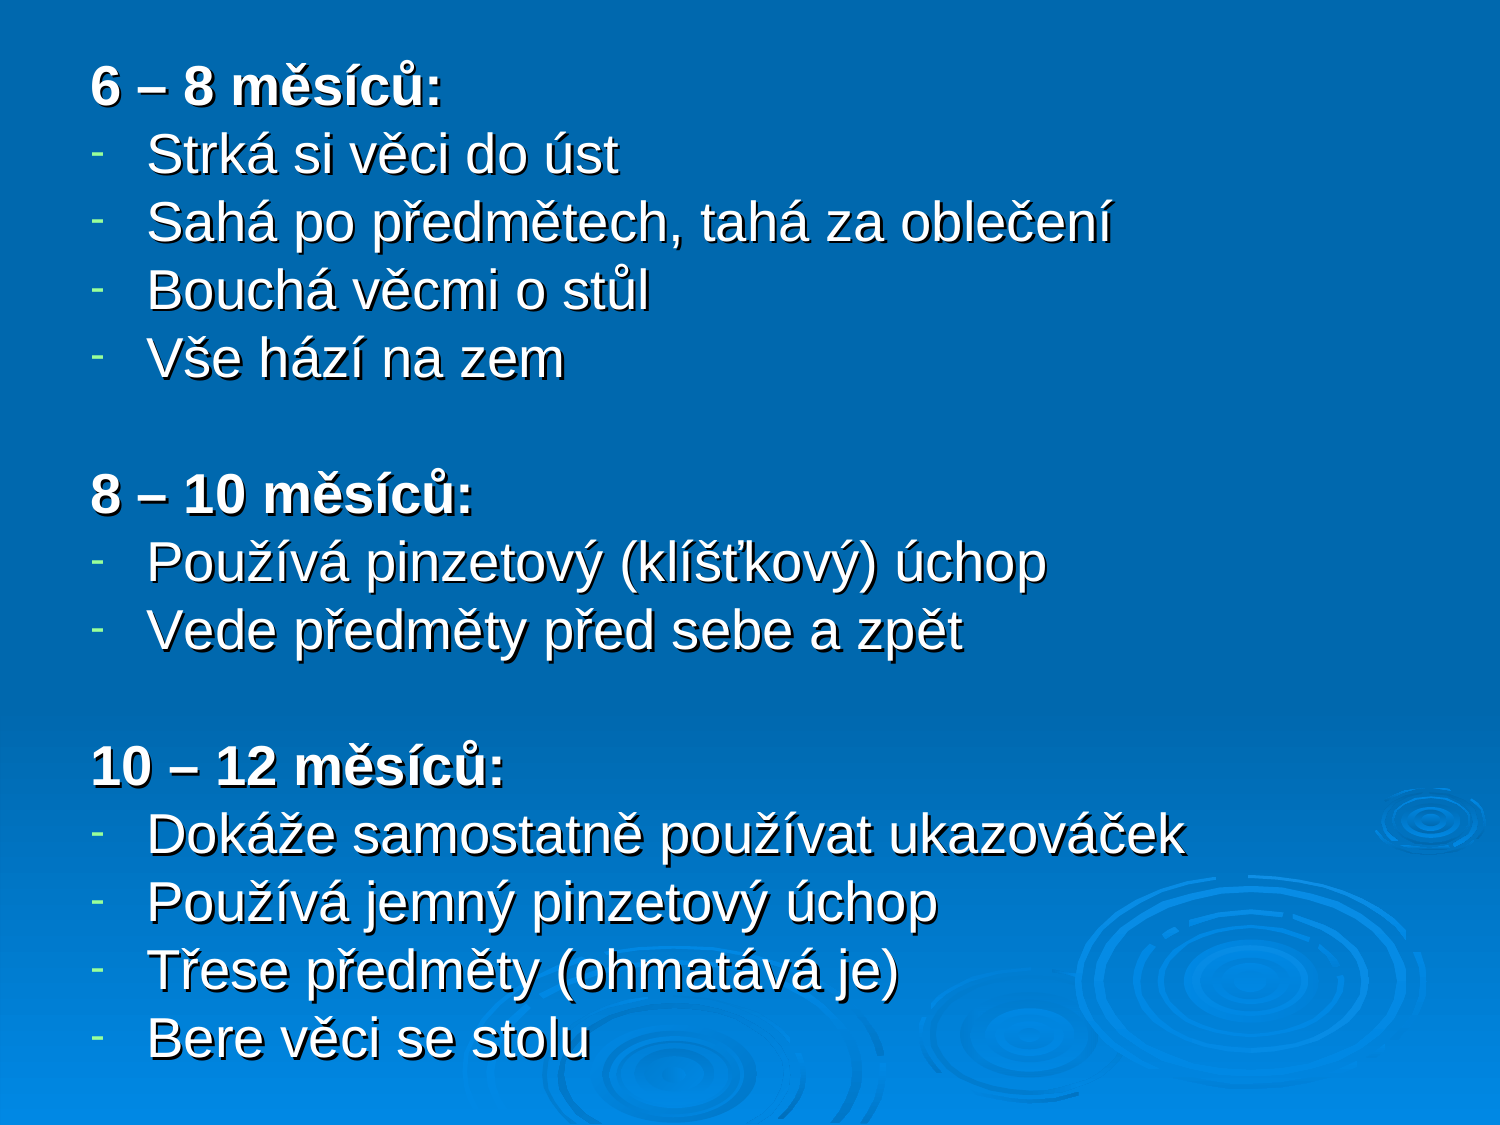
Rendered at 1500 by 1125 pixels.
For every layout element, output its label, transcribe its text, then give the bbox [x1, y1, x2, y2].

list 6 – 8 měsíců: Strká si věci do úst Sahá po předmětech, tahá za oblečení Bouchá věcmi o stůl Vše hází na zem 8 – 10 měsíců: Používá pinzetový (klíšťkový) úchop Vede předměty před sebe a zpět 10 – 12 měsíců: Dokáže samostatně používat ukazováček Používá jemný pinzetový úchop Třese předměty (ohmatává je) Bere věci se stolu [75, 54, 1426, 1077]
